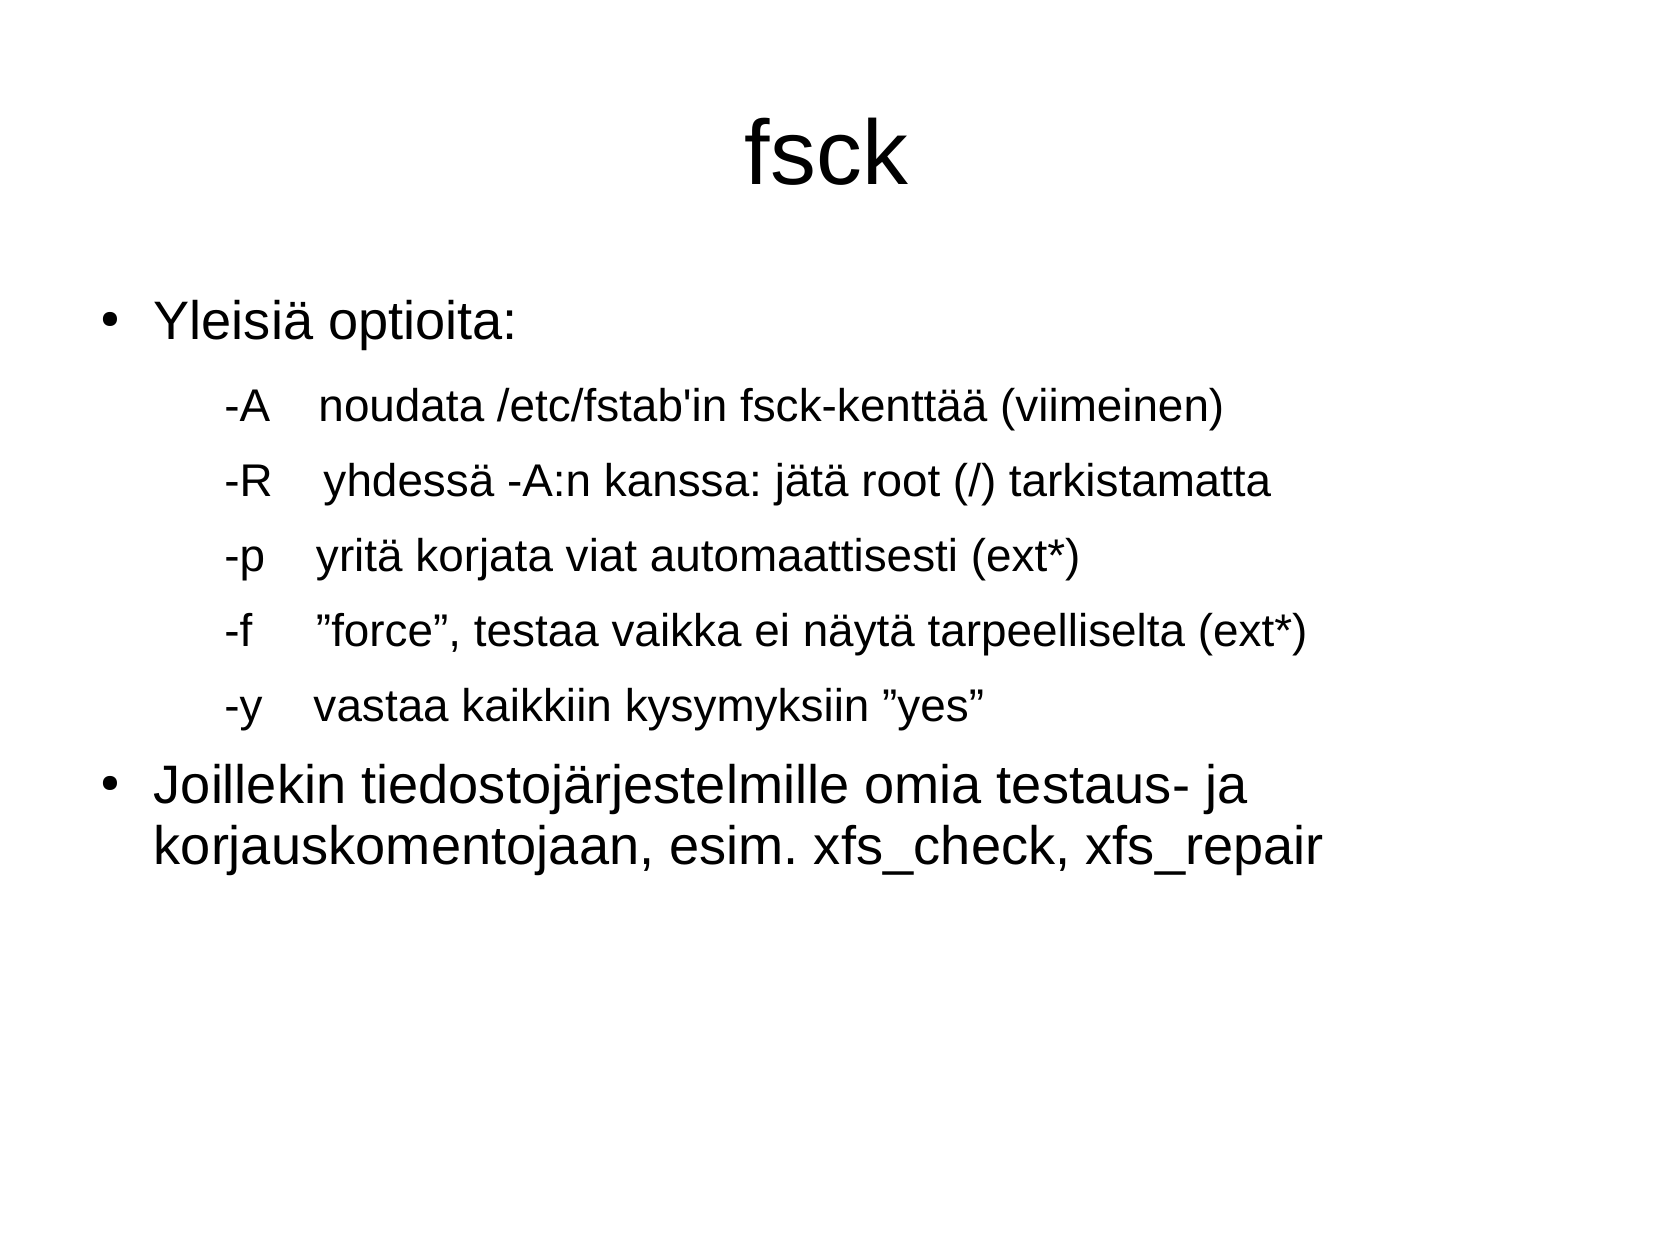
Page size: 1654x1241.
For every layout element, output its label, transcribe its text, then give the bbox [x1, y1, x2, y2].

title fsck [82, 49, 1571, 257]
list Yleisiä optioita: -A noudata /etc/fstab'in fsck-kenttää (viimeinen) -R yhdessä -A:n kanssa: jätä root (/) tarkistamatta -p yritä korjata viat automaattisesti (ext*) -f ”force”, testaa vaikka ei näytä tarpeelliselta (ext*) -y vastaa kaikkiin kysymyksiin ”yes” Joillekin tiedostojärjestelmille omia testaus- ja korjauskomentojaan, esim. xfs_check, xfs_repair [82, 290, 1571, 1010]
